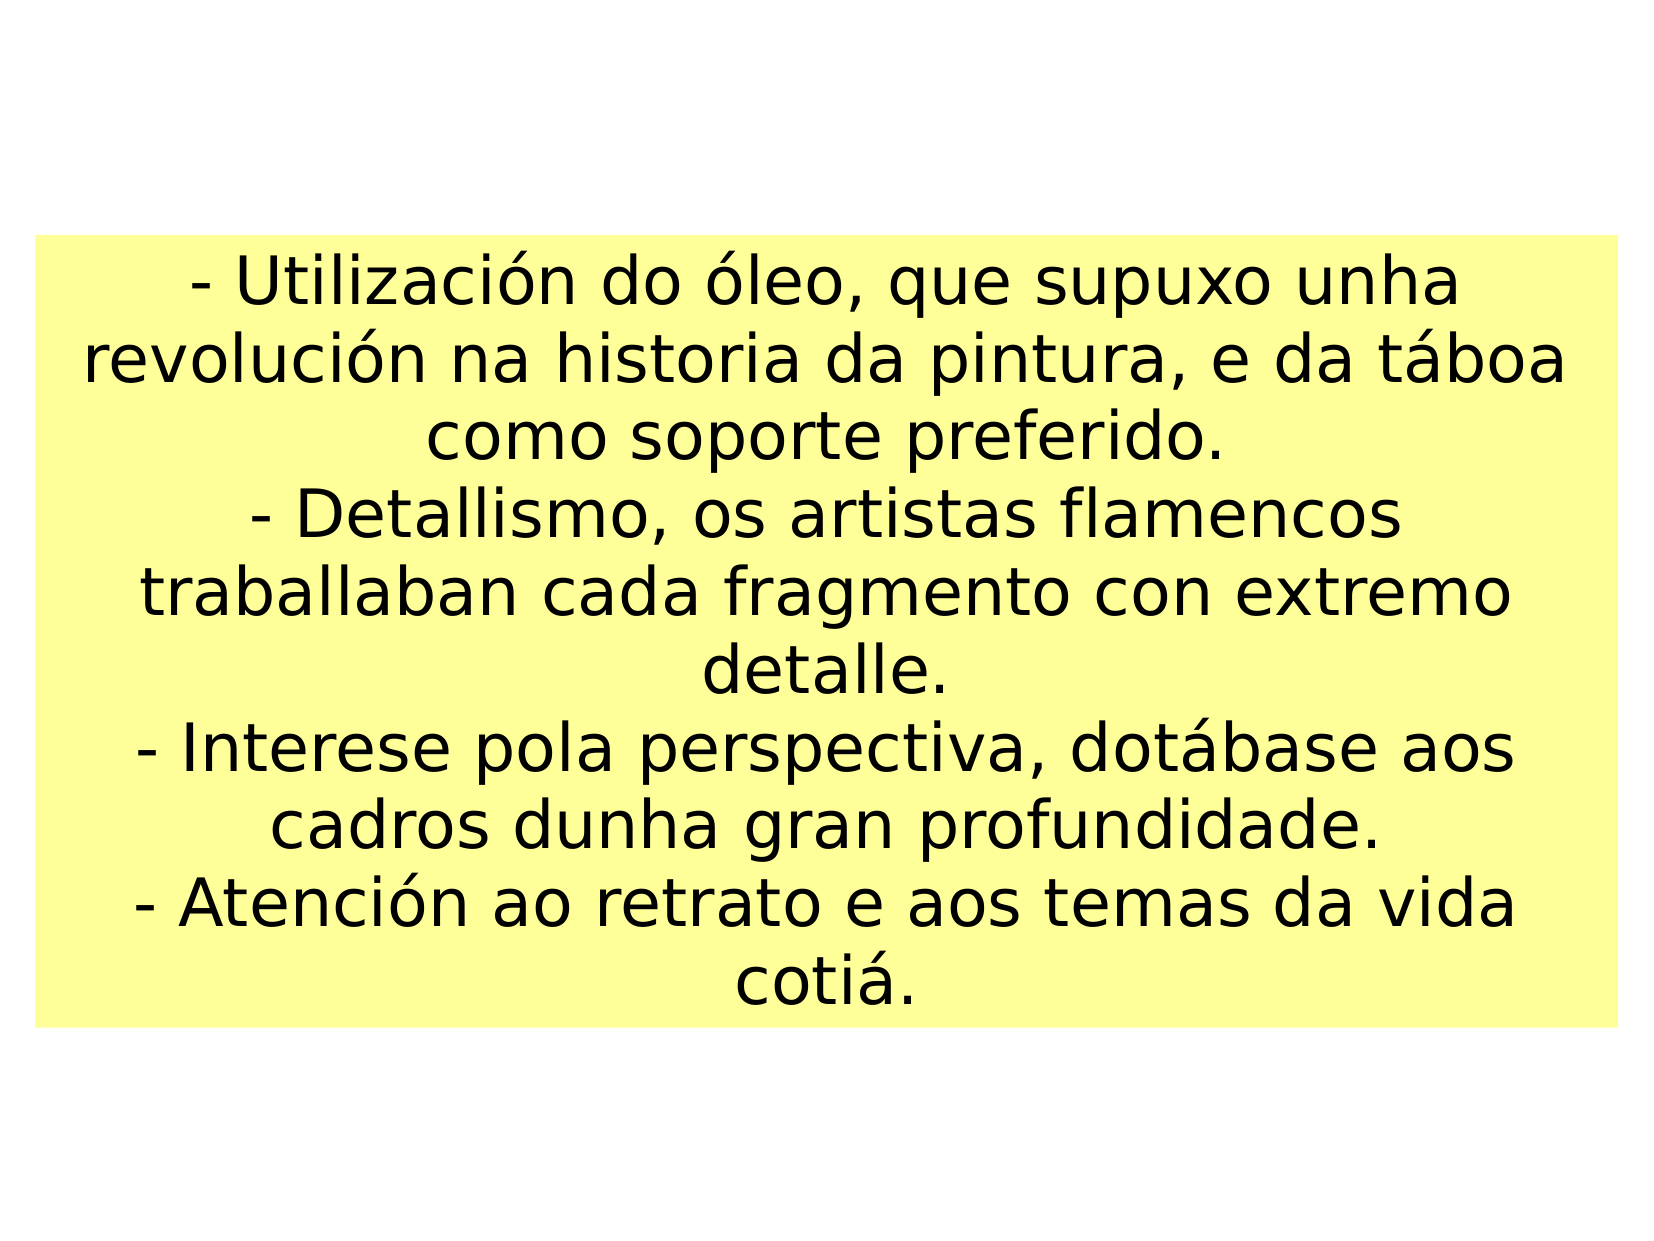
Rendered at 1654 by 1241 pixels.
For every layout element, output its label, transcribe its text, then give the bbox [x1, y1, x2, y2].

text_box - Utilización do óleo, que supuxo unha revolución na historia da pintura, e da táboa como soporte preferido. - Detallismo, os artistas flamencos traballaban cada fragmento con extremo detalle. - Interese pola perspectiva, dotábase aos cadros dunha gran profundidade. - Atención ao retrato e aos temas da vida cotiá. [35, 234, 1619, 1028]
